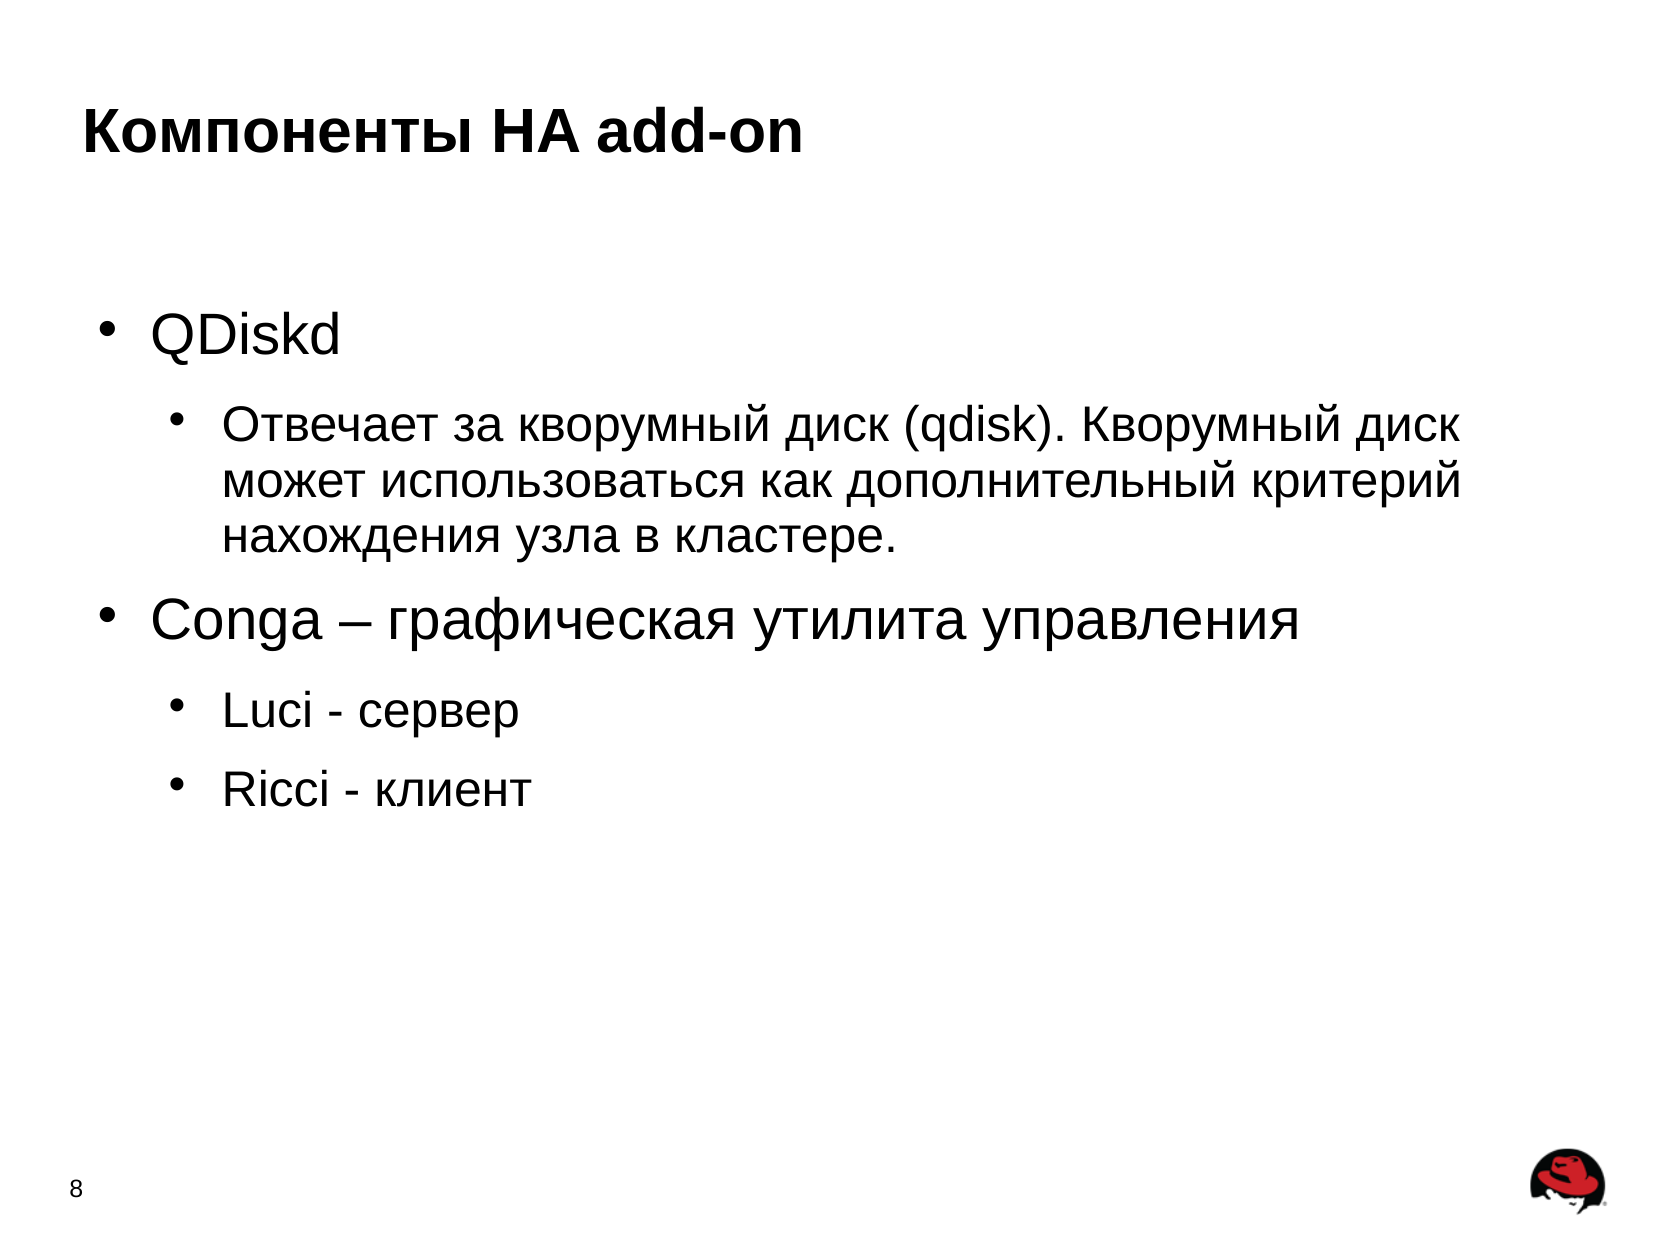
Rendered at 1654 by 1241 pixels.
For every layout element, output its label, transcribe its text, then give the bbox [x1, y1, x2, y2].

title Компоненты HA add-on [82, 37, 1571, 226]
picture [1529, 1146, 1613, 1224]
text_box QDiskd Отвечает за кворумный диск (qdisk). Кворумный диск может использоваться как дополнительный критерий нахождения узла в кластере. Conga – графическая утилита управления Luci - сервер Ricci - клиент [79, 298, 1568, 1102]
